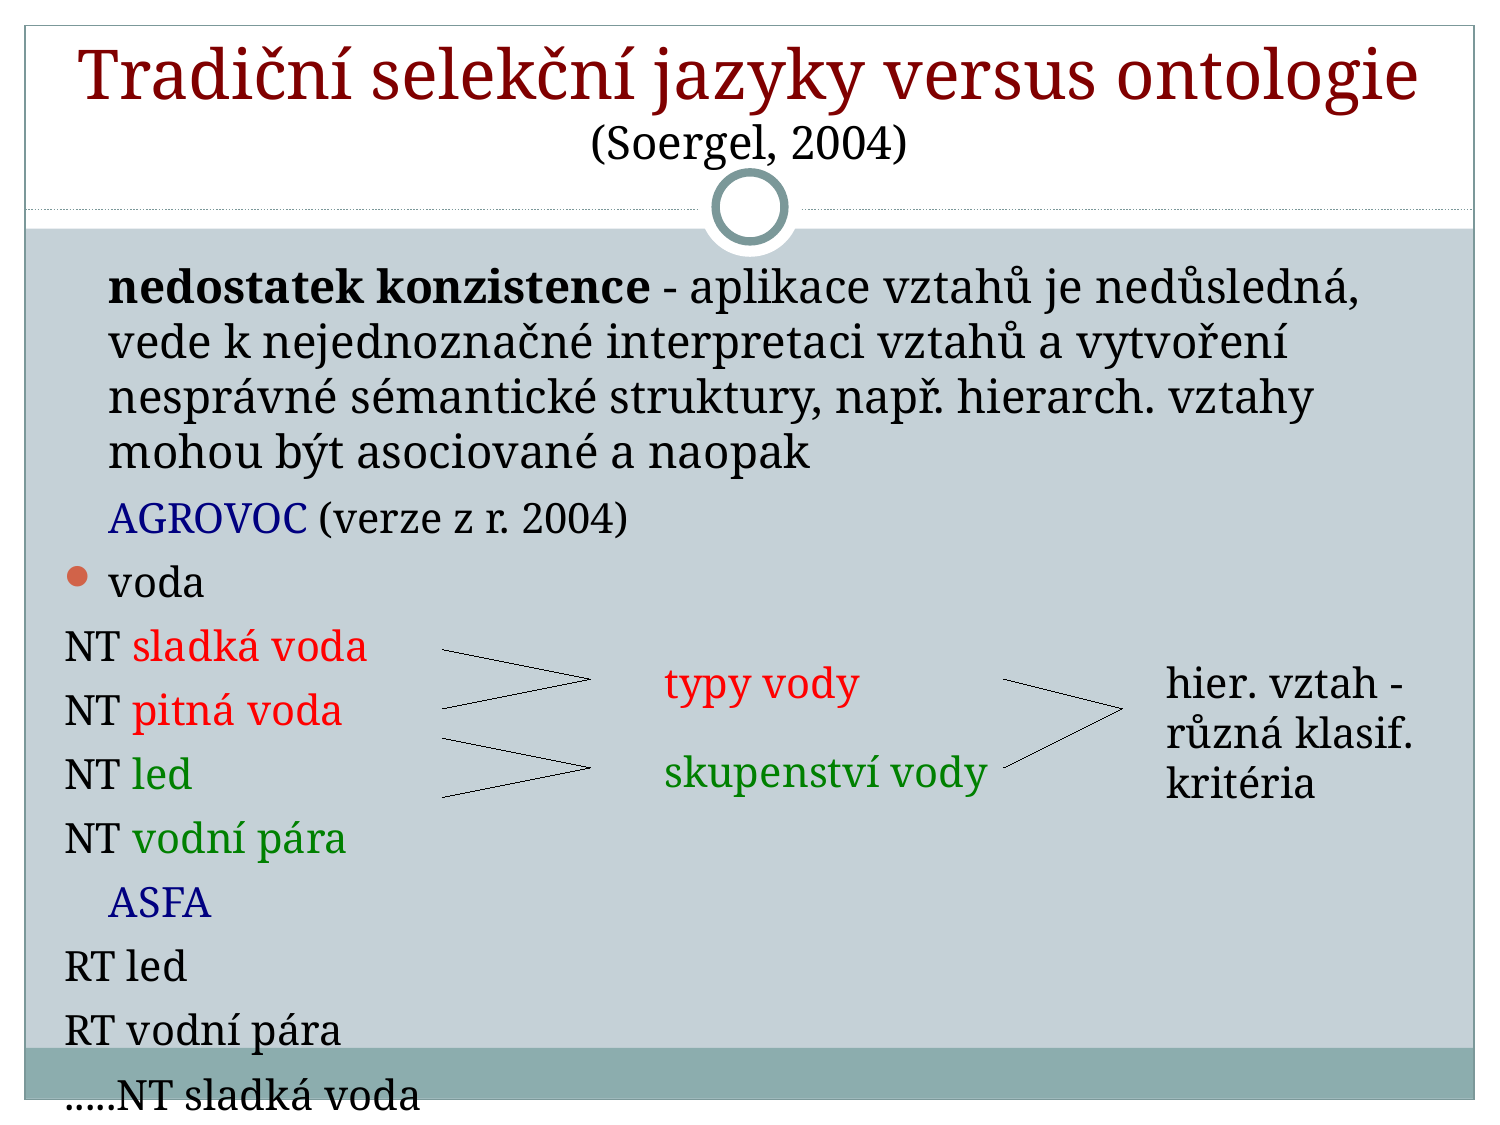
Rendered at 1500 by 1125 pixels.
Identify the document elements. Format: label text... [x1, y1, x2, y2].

text_box typy vody [649, 649, 1034, 715]
list nedostatek konzistence - aplikace vztahů je nedůsledná, vede k nejednoznačné interpretaci vztahů a vytvoření nesprávné sémantické struktury, např. hierarch. vztahy mohou být asociované a naopak AGROVOC (verze z r. 2004) voda NT sladká voda NT pitná voda NT led NT vodní pára ASFA RT led RT vodní pára .....NT sladká voda [49, 249, 1450, 1125]
text_box hier. vztah - různá klasif. kritéria [1151, 649, 1447, 845]
title Tradiční selekční jazyky versus ontologie (Soergel, 2004) [49, 23, 1450, 177]
text_box skupenství vody [649, 738, 1034, 804]
